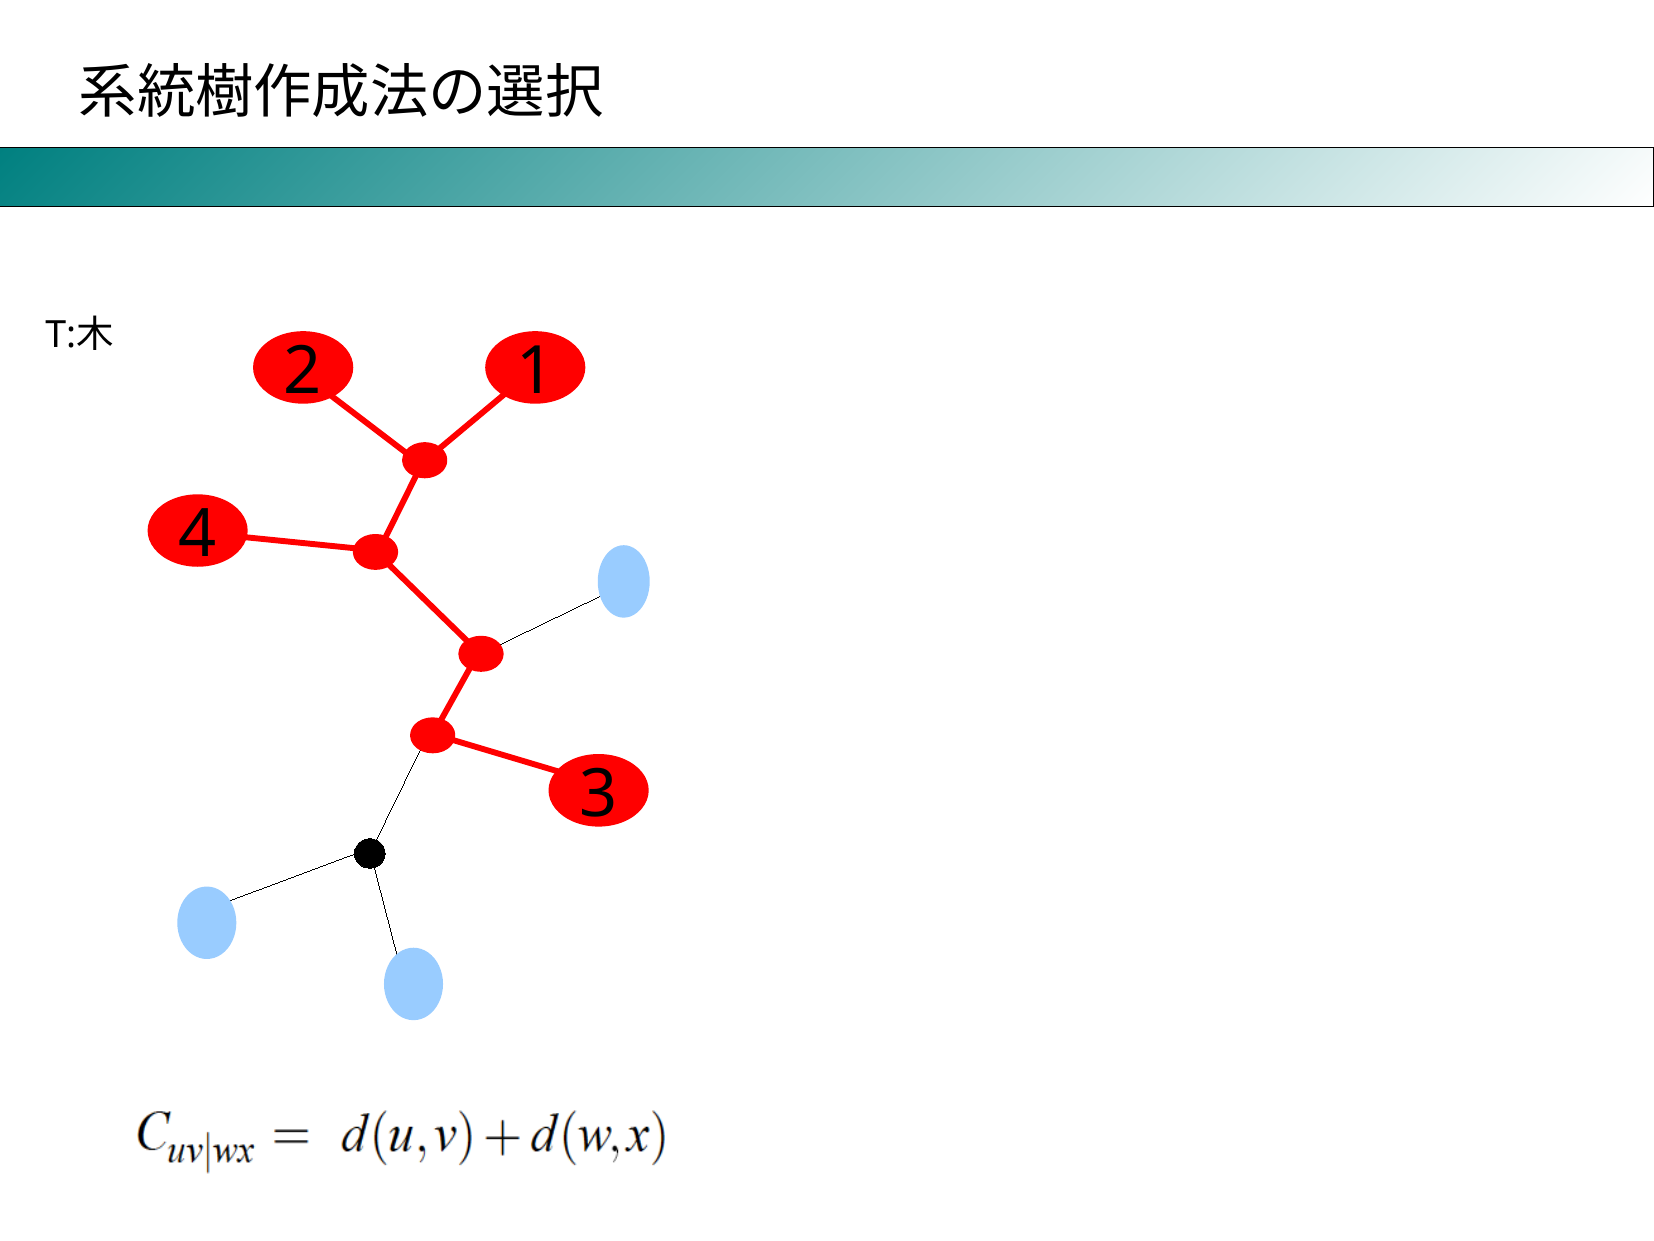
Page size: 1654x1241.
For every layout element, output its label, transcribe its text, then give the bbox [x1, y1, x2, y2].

text_box 1 [485, 331, 586, 404]
text_box [415, 723, 450, 748]
text_box [354, 838, 386, 869]
text_box 4 [147, 494, 248, 567]
text_box [358, 539, 393, 564]
text_box 2 [253, 331, 354, 404]
text_box [597, 545, 650, 618]
picture [126, 1095, 325, 1175]
text_box [177, 886, 237, 959]
text_box 3 [548, 754, 649, 827]
text_box [464, 641, 498, 666]
text_box [408, 448, 442, 473]
text_box 系統樹作成法の選択 [61, 34, 945, 134]
text_box T:木 [30, 296, 152, 362]
picture [333, 1097, 670, 1173]
text_box [383, 947, 444, 1021]
